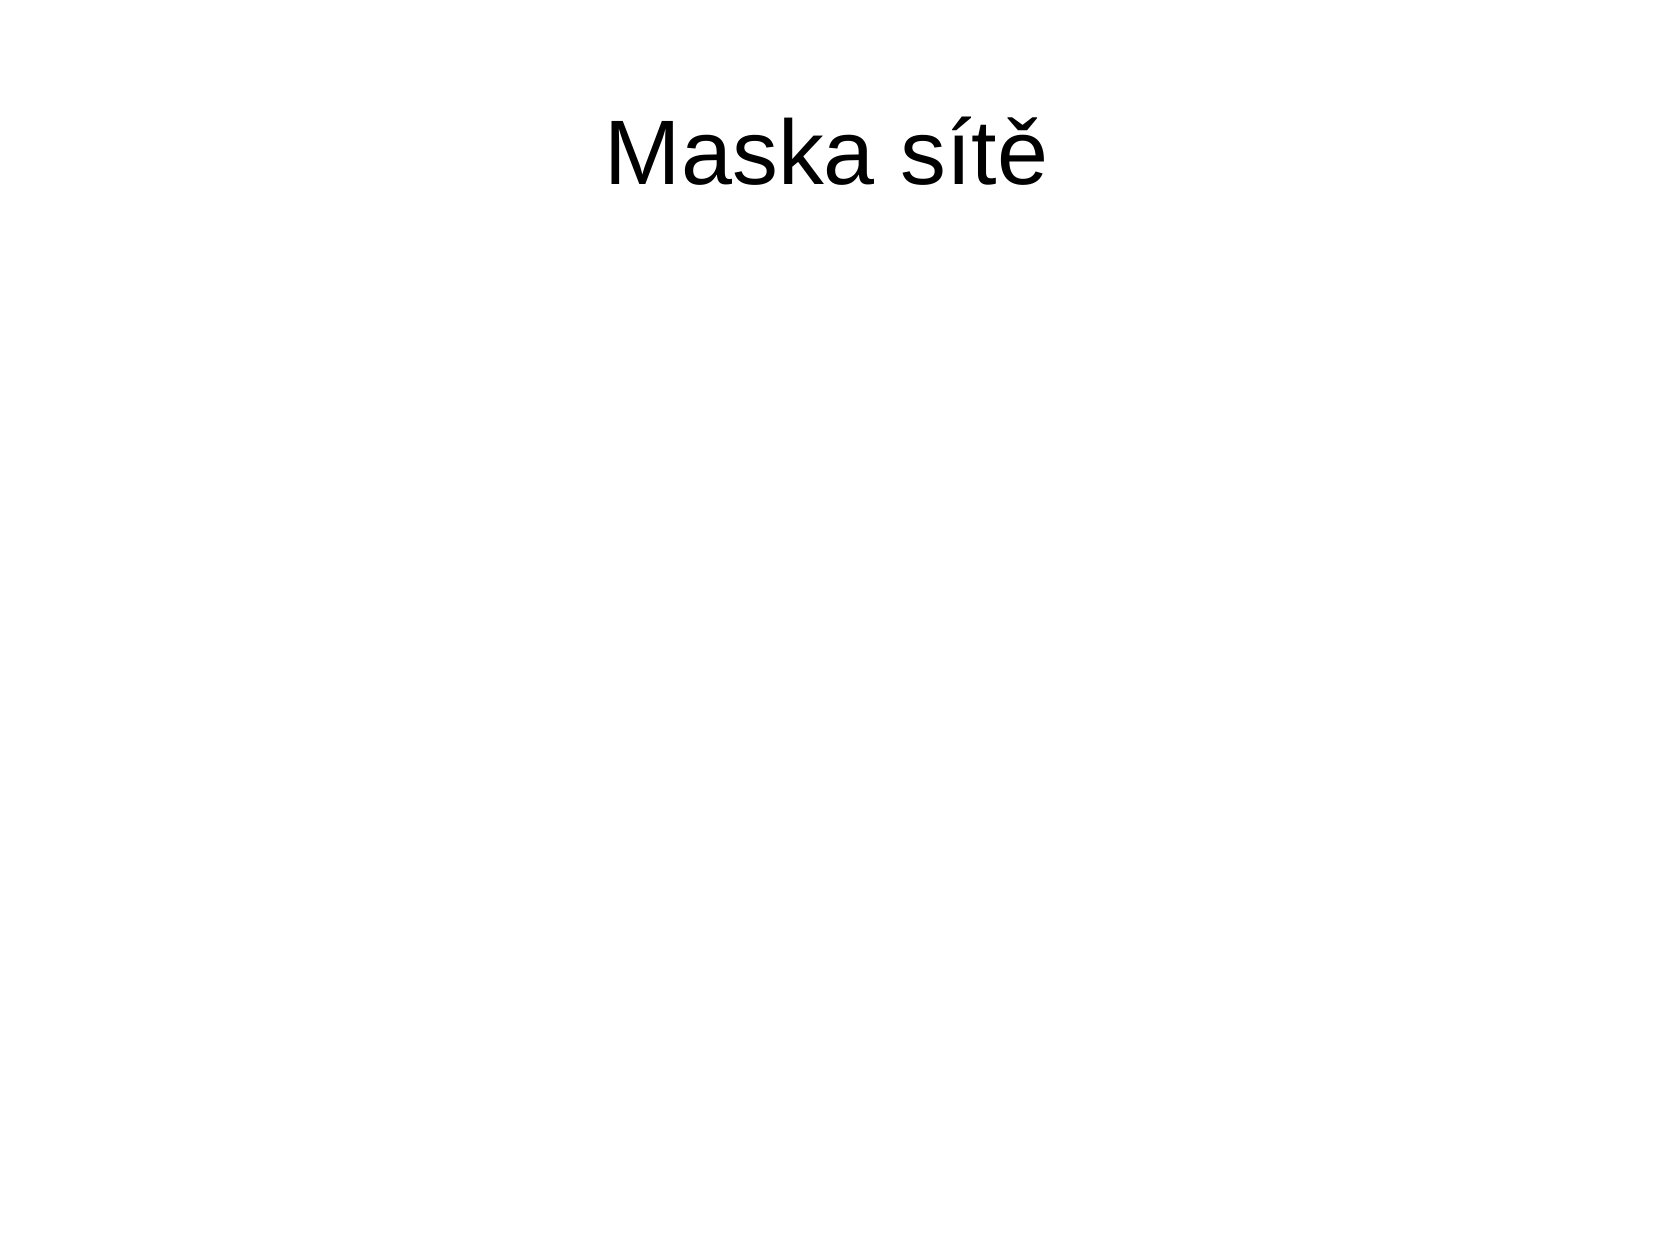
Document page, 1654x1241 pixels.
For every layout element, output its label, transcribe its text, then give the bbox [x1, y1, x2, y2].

title Maska sítě [82, 49, 1571, 257]
